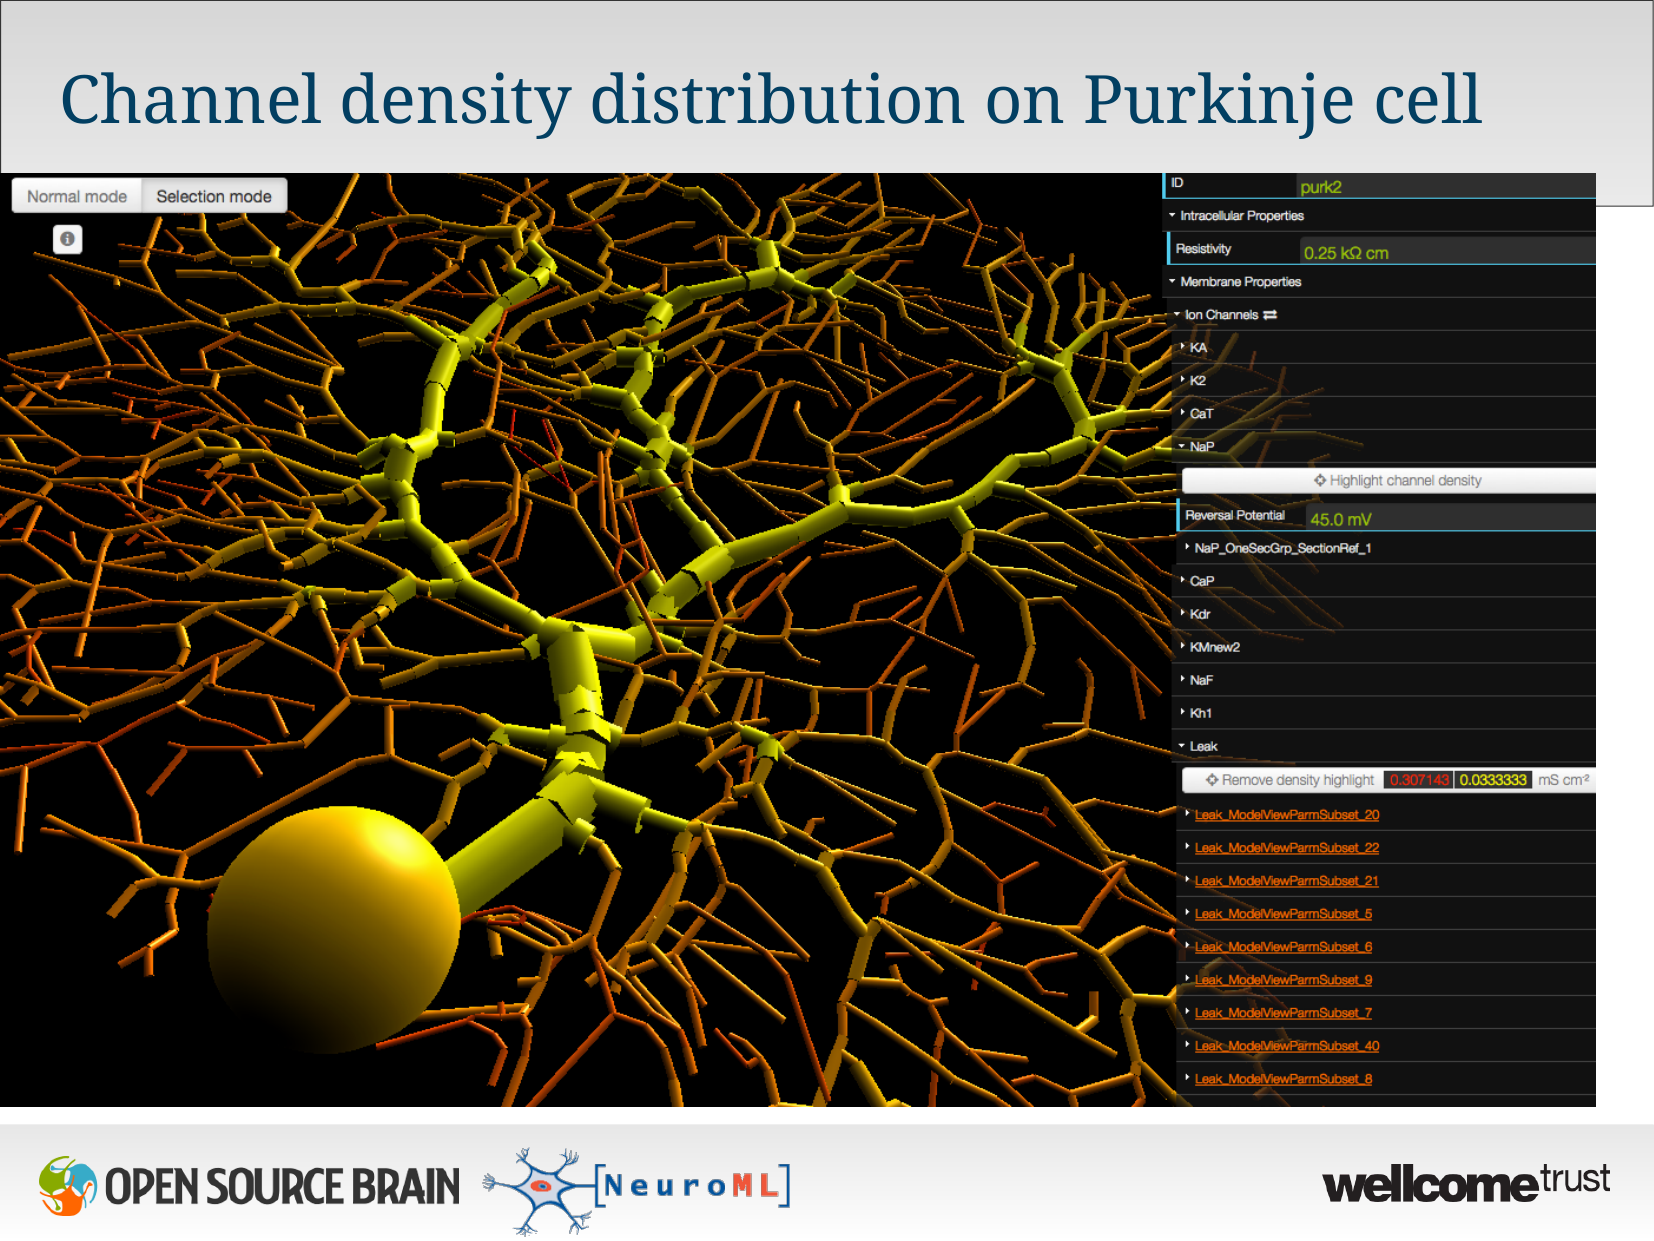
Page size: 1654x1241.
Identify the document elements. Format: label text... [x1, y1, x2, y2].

picture [39, 1156, 459, 1216]
picture [0, 173, 1596, 1107]
picture [1322, 1164, 1610, 1202]
text_box Channel density distribution on Purkinje cell [59, 29, 1591, 174]
picture [482, 1147, 790, 1237]
